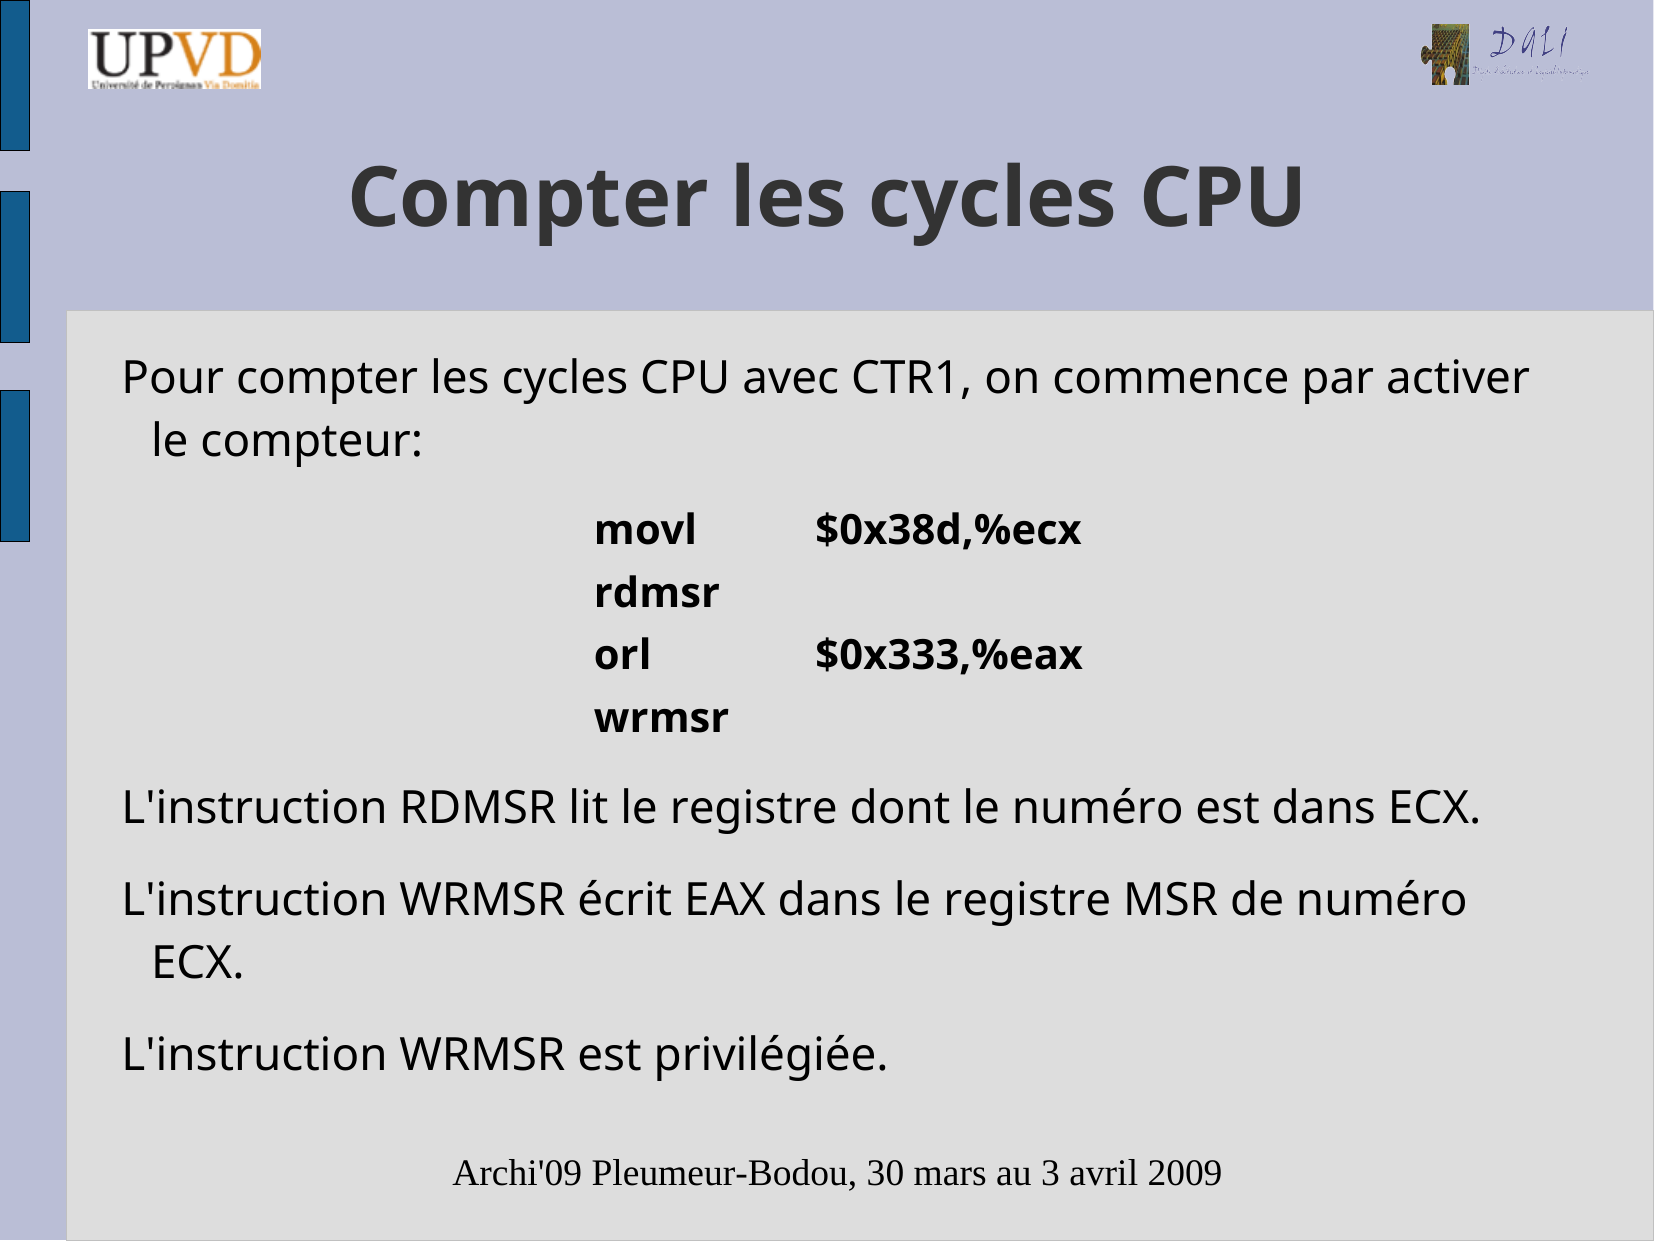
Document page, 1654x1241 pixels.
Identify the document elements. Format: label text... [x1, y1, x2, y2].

picture [1420, 24, 1593, 85]
text_box Archi'09 Pleumeur-Bodou, 30 mars au 3 avril 2009 [452, 1151, 1226, 1204]
picture [88, 29, 261, 89]
list Pour compter les cycles CPU avec CTR1, on commence par activer le compteur: movl $0x38d,%ecx rdmsr orl $0x333,%eax wrmsr L'instruction RDMSR lit le registre dont le numéro est dans ECX. L'instruction WRMSR écrit EAX dans le registre MSR de numéro ECX. L'instruction WRMSR est privilégiée. [121, 344, 1534, 1127]
title Compter les cycles CPU [121, 91, 1534, 299]
